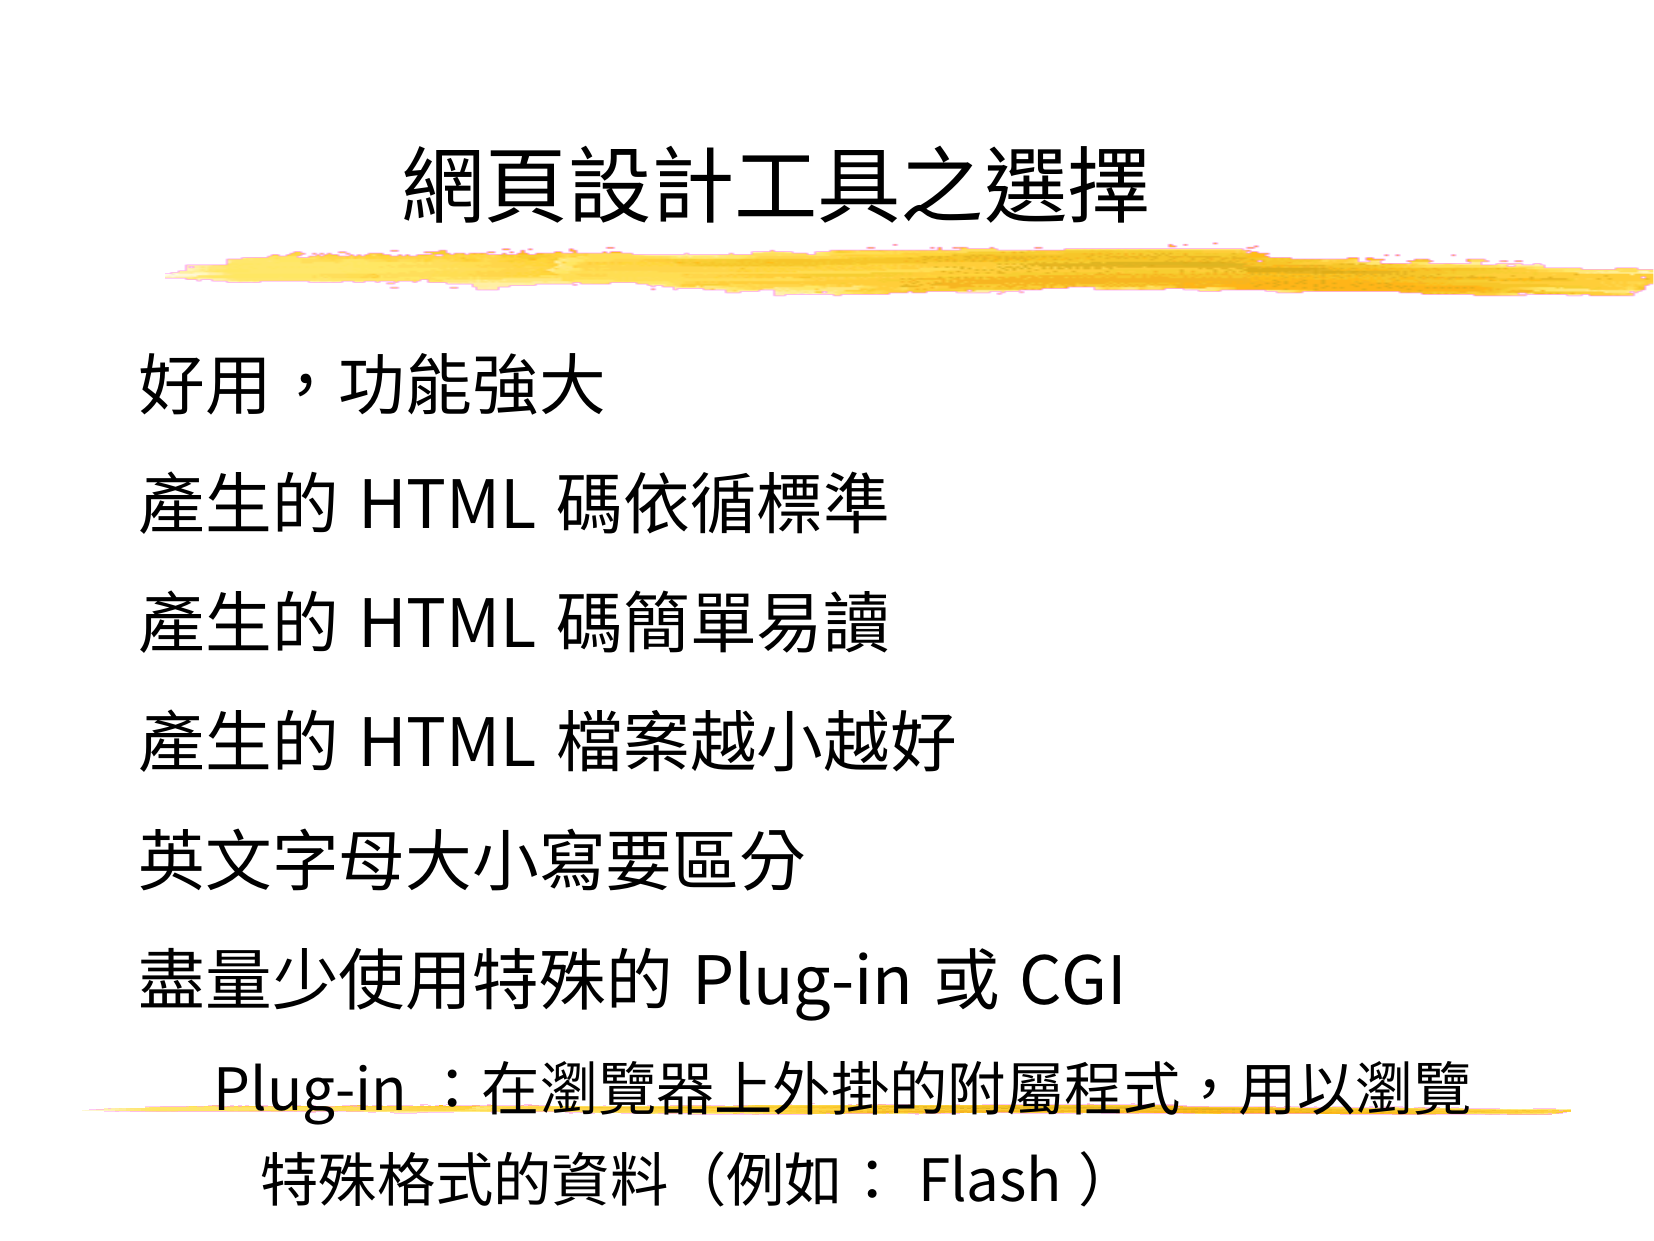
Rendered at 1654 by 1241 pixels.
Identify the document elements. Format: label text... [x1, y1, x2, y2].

picture [310, 1110, 329, 1117]
picture [82, 1102, 309, 1117]
picture [668, 1102, 678, 1109]
picture [1047, 1102, 1055, 1111]
list 好用，功能強大 產生的HTML碼依循標準 產生的HTML碼簡單易讀 產生的HTML檔案越小越好 英文字母大小寫要區分 盡量少使用特殊的Plug-in或CGI Plug-in：在瀏覽器上外掛的附屬程式，用以瀏覽特殊格式的資料（例如：Flash） [124, 316, 1530, 1063]
picture [692, 1102, 702, 1109]
title 網頁設計工具之選擇 [73, 41, 1479, 249]
picture [165, 237, 1654, 308]
picture [1165, 1102, 1174, 1110]
picture [311, 1102, 1571, 1117]
picture [278, 1102, 290, 1106]
